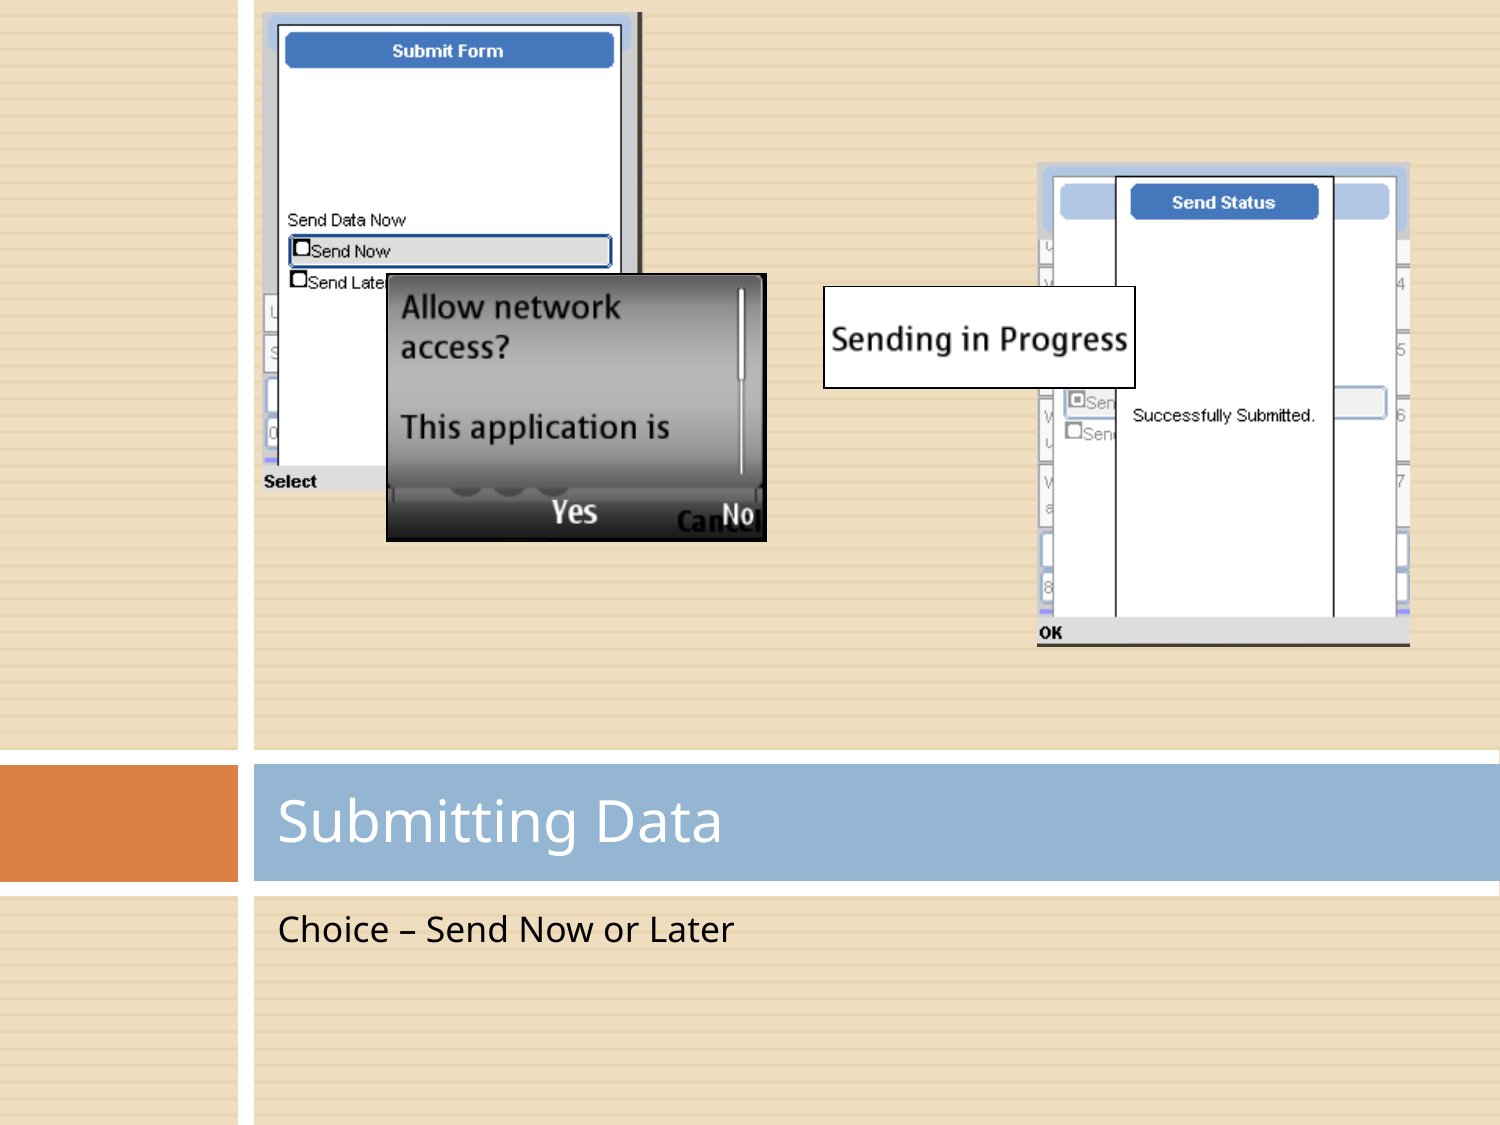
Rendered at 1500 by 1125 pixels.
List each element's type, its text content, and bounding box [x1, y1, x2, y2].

list Choice – Send Now or Later [262, 900, 1463, 1013]
picture [262, 12, 644, 491]
picture [387, 275, 766, 541]
picture [1037, 162, 1410, 647]
title Submitting Data [262, 762, 1463, 876]
picture [825, 287, 1135, 388]
